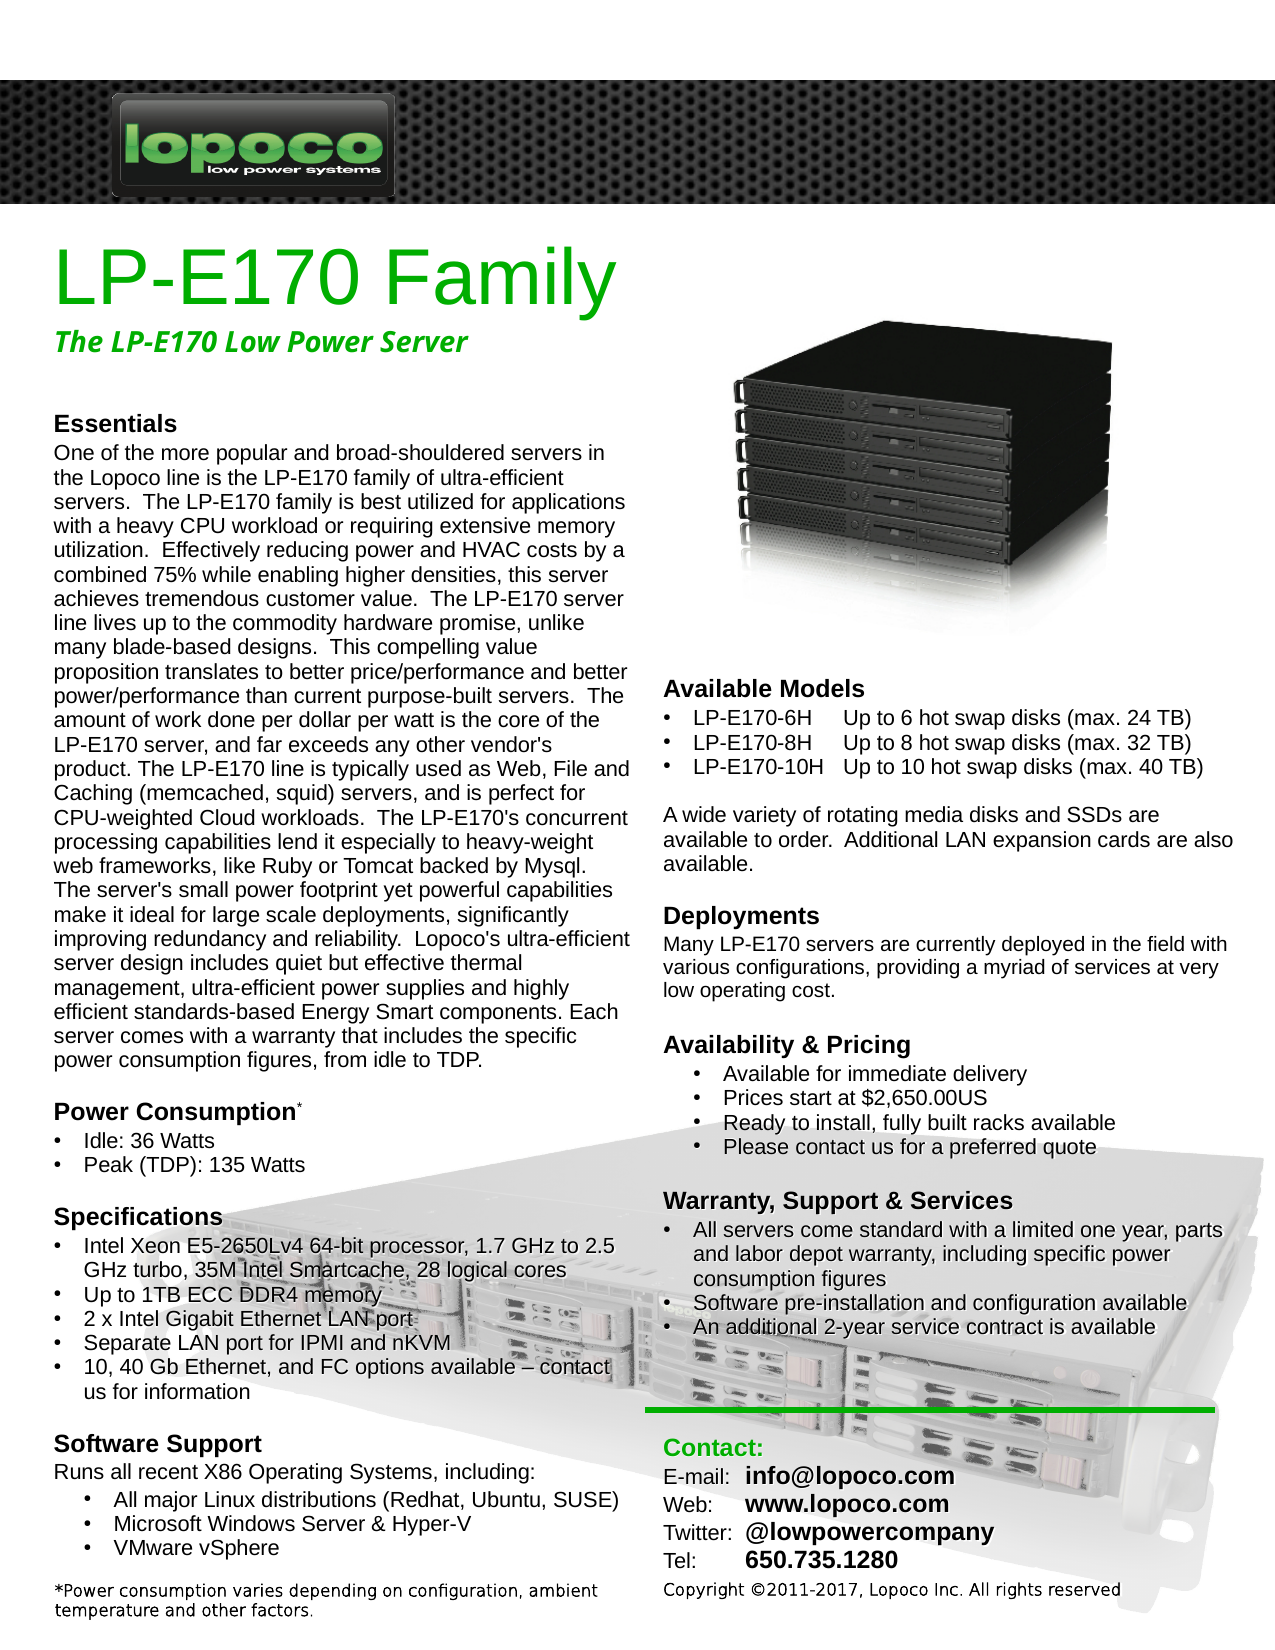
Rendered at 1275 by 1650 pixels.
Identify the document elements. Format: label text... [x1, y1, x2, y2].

text_box Available Models LP-E170-6H Up to 6 hot swap disks (max. 24 TB) LP-E170-8H Up to 8 hot swap disks (max. 32 TB) LP-E170-10H Up to 10 hot swap disks (max. 40 TB) A wide variety of rotating media disks and SSDs are available to order. Additional LAN expansion cards are also available. Deployments Many LP-E170 servers are currently deployed in the field with various configurations, providing a myriad of services at very low operating cost. Availability & Pricing Available for immediate delivery Prices start at $2,650.00US Ready to install, fully built racks available Please contact us for a preferred quote Warranty, Support & Services All servers come standard with a limited one year, parts and labor depot warranty, including specific power consumption figures Software pre-installation and configuration available An additional 2-year service contract is available [663, 675, 1246, 1346]
subtitle Essentials One of the more popular and broad-shouldered servers in the Lopoco line is the LP-E170 family of ultra-efficient servers. The LP-E170 family is best utilized for applications with a heavy CPU workload or requiring extensive memory utilization. Effectively reducing power and HVAC costs by a combined 75% while enabling higher densities, this server achieves tremendous customer value. The LP-E170 server line lives up to the commodity hardware promise, unlike many blade-based designs. This compelling value proposition translates to better price/performance and better power/performance than current purpose-built servers. The amount of work done per dollar per watt is the core of the LP-E170 server, and far exceeds any other vendor's product. The LP-E170 line is typically used as Web, File and Caching (memcached, squid) servers, and is perfect for CPU-weighted Cloud workloads. The LP-E170's concurrent processing capabilities lend it especially to heavy-weight web frameworks, like Ruby or Tomcat backed by Mysql. The server's small power footprint yet powerful capabilities make it ideal for large scale deployments, significantly improving redundancy and reliability. Lopoco's ultra-efficient server design includes quiet but effective thermal management, ultra-efficient power supplies and highly efficient standards-based Energy Smart components. Each server comes with a warranty that includes the specific power consumption figures, from idle to TDP. Power Consumption* Idle: 36 Watts Peak (TDP): 135 Watts Specifications Intel Xeon E5-2650Lv4 64-bit processor, 1.7 GHz to 2.5 GHz turbo, 35M Intel Smartcache, 28 logical cores Up to 1TB ECC DDR4 memory 2 x Intel Gigabit Ethernet LAN port Separate LAN port for IPMI and nKVM 10, 40 Gb Ethernet, and FC options available – contact us for information Software Support Runs all recent X86 Operating Systems, including: All major Linux distributions (Redhat, Ubuntu, SUSE) Microsoft Windows Server & Hyper-V VMware vSphere [53, 410, 636, 1562]
text_box Contact: E-mail: info@lopoco.com Web: www.lopoco.com Twitter: @lowpowercompany Tel: 650.735.1280 Copyright ©2011-2017, Lopoco Inc. All rights reserved [663, 1350, 1246, 1606]
text_box *Power consumption varies depending on configuration, ambient temperature and other factors. [54, 1580, 601, 1621]
picture [135, 1121, 1264, 1621]
picture [0, 80, 1275, 204]
text_box LP-E170 Family The LP-E170 Low Power Server [53, 232, 636, 383]
picture [712, 299, 1140, 637]
